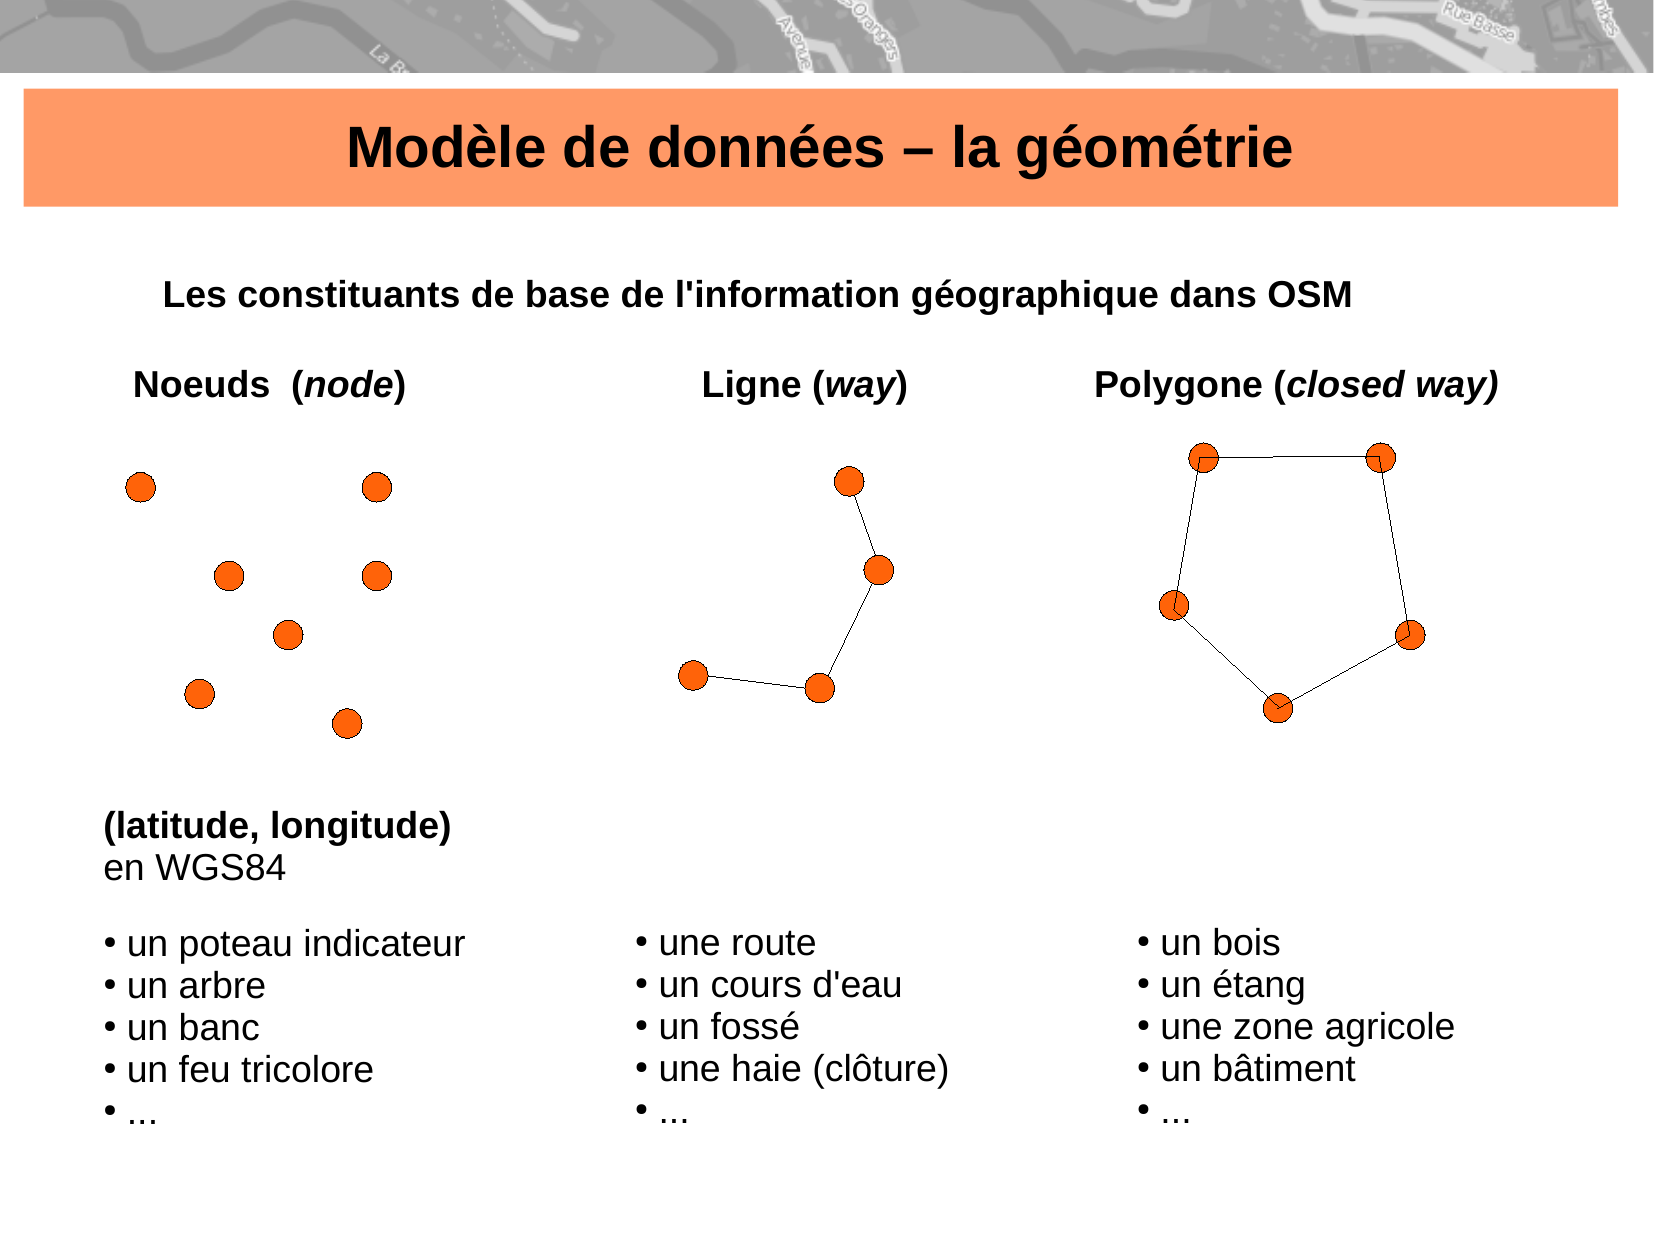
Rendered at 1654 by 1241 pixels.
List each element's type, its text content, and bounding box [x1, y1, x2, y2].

picture [0, 0, 1654, 73]
table_header [1240, 12, 1653, 77]
text_box [1365, 442, 1396, 473]
text_box [804, 673, 835, 703]
text_box un bois un étang une zone agricole un bâtiment ... [1122, 914, 1565, 1182]
text_box [1159, 590, 1189, 621]
text_box [1395, 620, 1426, 650]
text_box [362, 472, 392, 503]
text_box [1263, 693, 1293, 723]
text_box [863, 555, 894, 585]
text_box [273, 620, 304, 650]
text_box [332, 708, 363, 739]
text_box [678, 660, 709, 691]
text_box une route un cours d'eau un fossé une haie (clôture) ... [620, 914, 1063, 1182]
text_box [214, 561, 244, 591]
table_header [0, 12, 413, 77]
text_box un poteau indicateur un arbre un banc un feu tricolore ... [88, 915, 532, 1183]
text_box [1188, 442, 1219, 473]
text_box [834, 466, 865, 497]
text_box [184, 679, 215, 709]
table_header [413, 12, 826, 77]
text_box Modèle de données – la géométrie [23, 88, 1619, 207]
text_box (latitude, longitude) en WGS84 [88, 797, 468, 897]
text_box [125, 472, 156, 503]
text_box [362, 561, 392, 591]
table_header [826, 12, 1240, 77]
text_box Noeuds (node) [118, 356, 422, 414]
text_box Ligne (way) [686, 356, 924, 414]
text_box Polygone (closed way) [1079, 356, 1514, 414]
text_box Les constituants de base de l'information géographique dans OSM [147, 265, 1369, 325]
